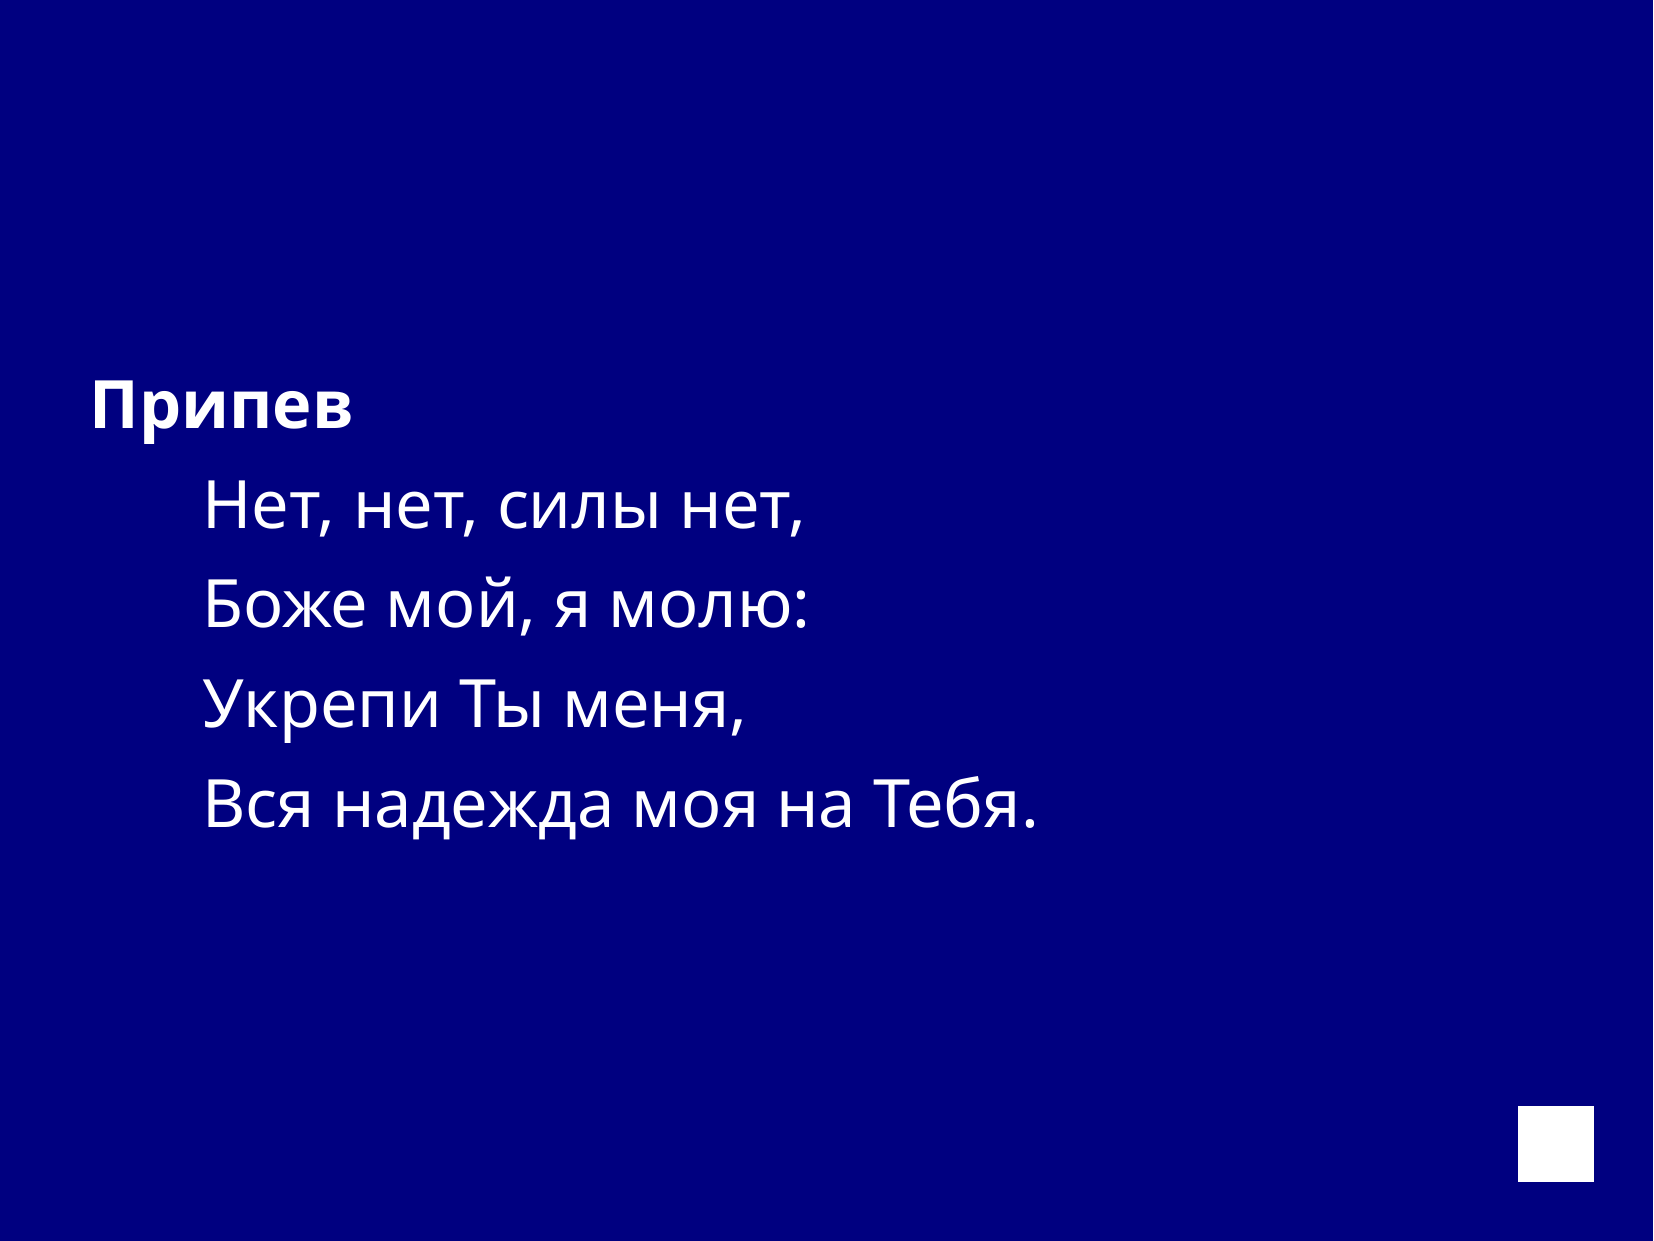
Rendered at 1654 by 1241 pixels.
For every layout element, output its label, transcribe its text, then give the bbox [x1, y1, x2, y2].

text_box Припев Нет, нет, силы нет, Боже мой, я молю: Укрепи Ты меня, Вся надежда моя на Тебя. [75, 150, 1576, 1163]
text_box [1518, 1106, 1594, 1182]
